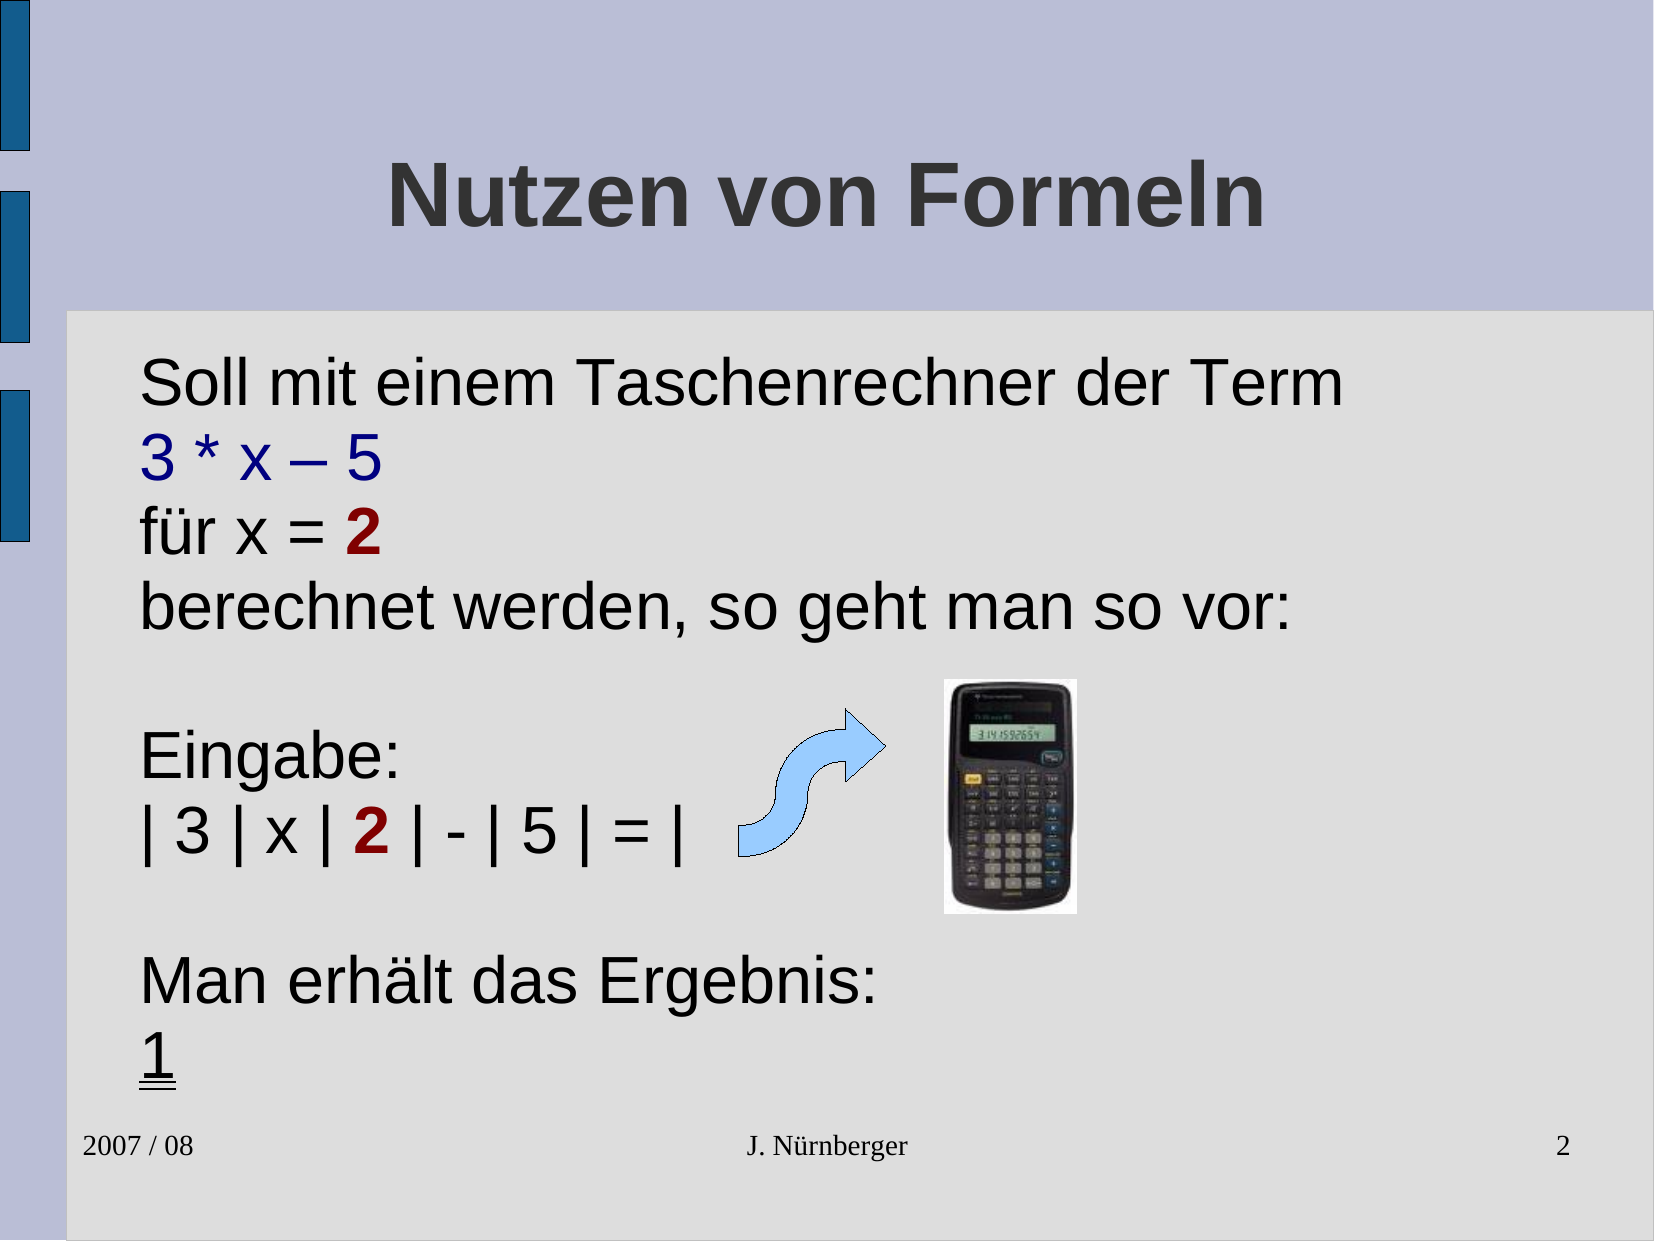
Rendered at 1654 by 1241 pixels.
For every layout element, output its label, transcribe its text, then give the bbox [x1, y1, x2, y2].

title Nutzen von Formeln [121, 91, 1534, 299]
list Soll mit einem Taschenrechner der Term 3 * x – 5 für x = 2 berechnet werden, so geht man so vor: Eingabe: | 3 | x | 2 | - | 5 | = | Man erhält das Ergebnis: 1 [121, 344, 1534, 1127]
picture [944, 679, 1077, 914]
text_box [738, 708, 886, 857]
